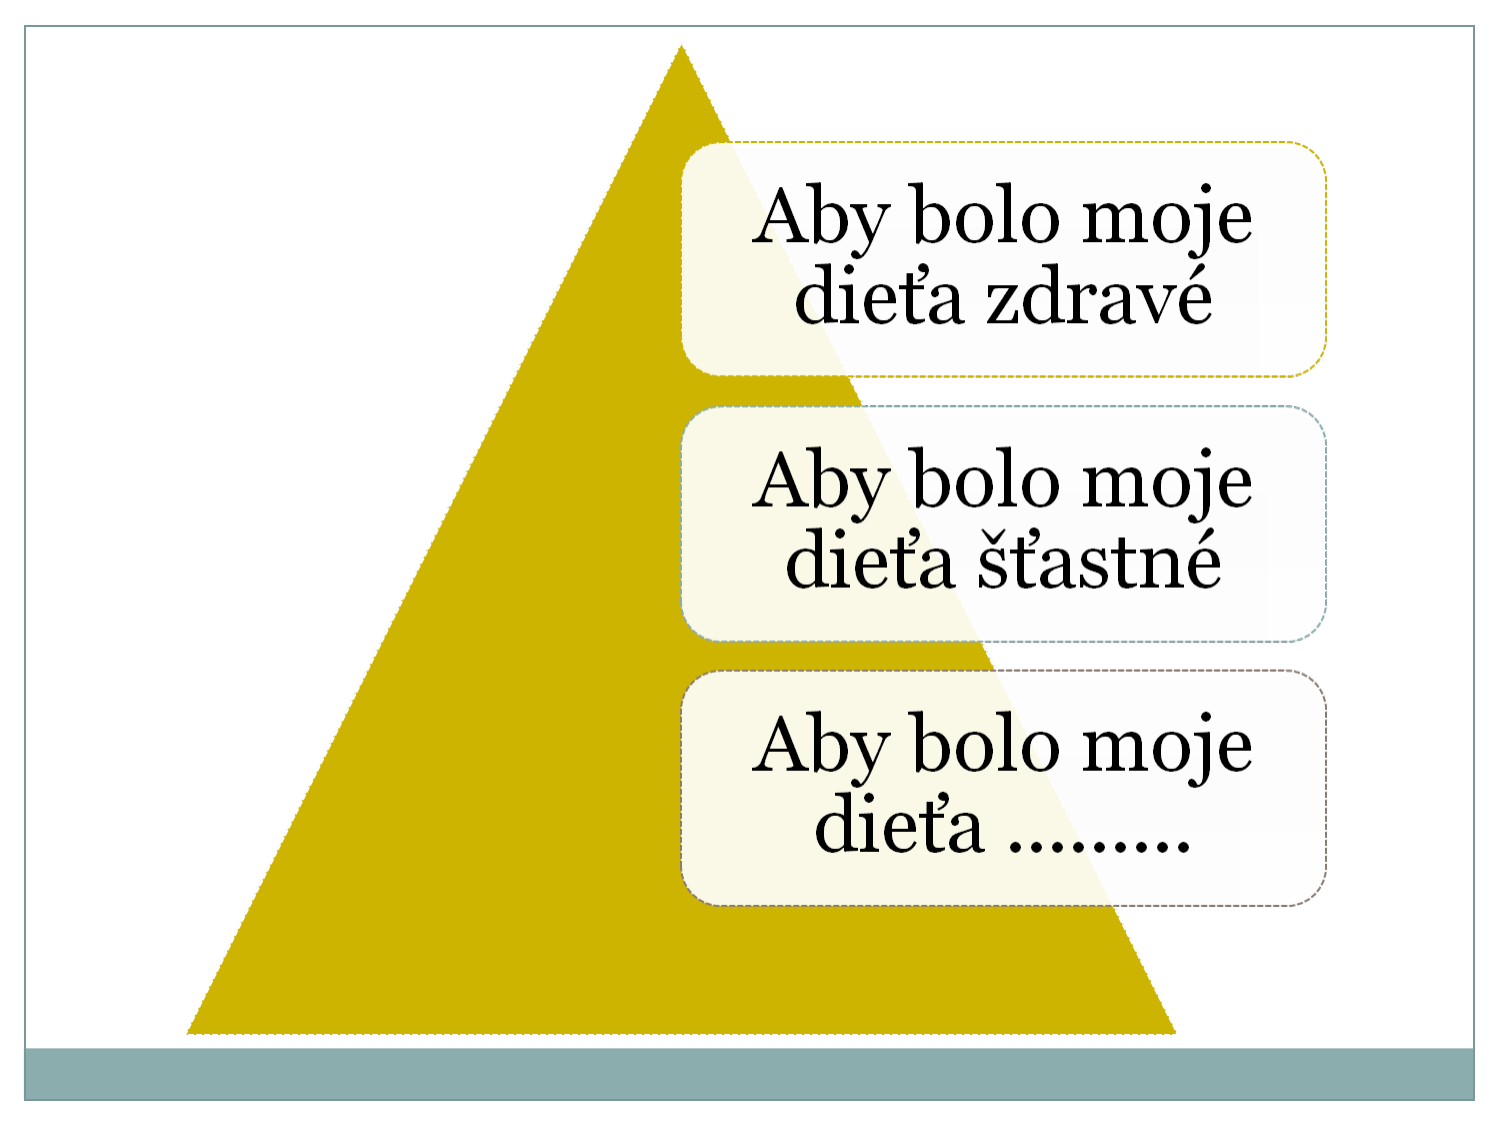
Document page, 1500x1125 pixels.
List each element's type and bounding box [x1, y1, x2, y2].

picture [64, 40, 1448, 1038]
